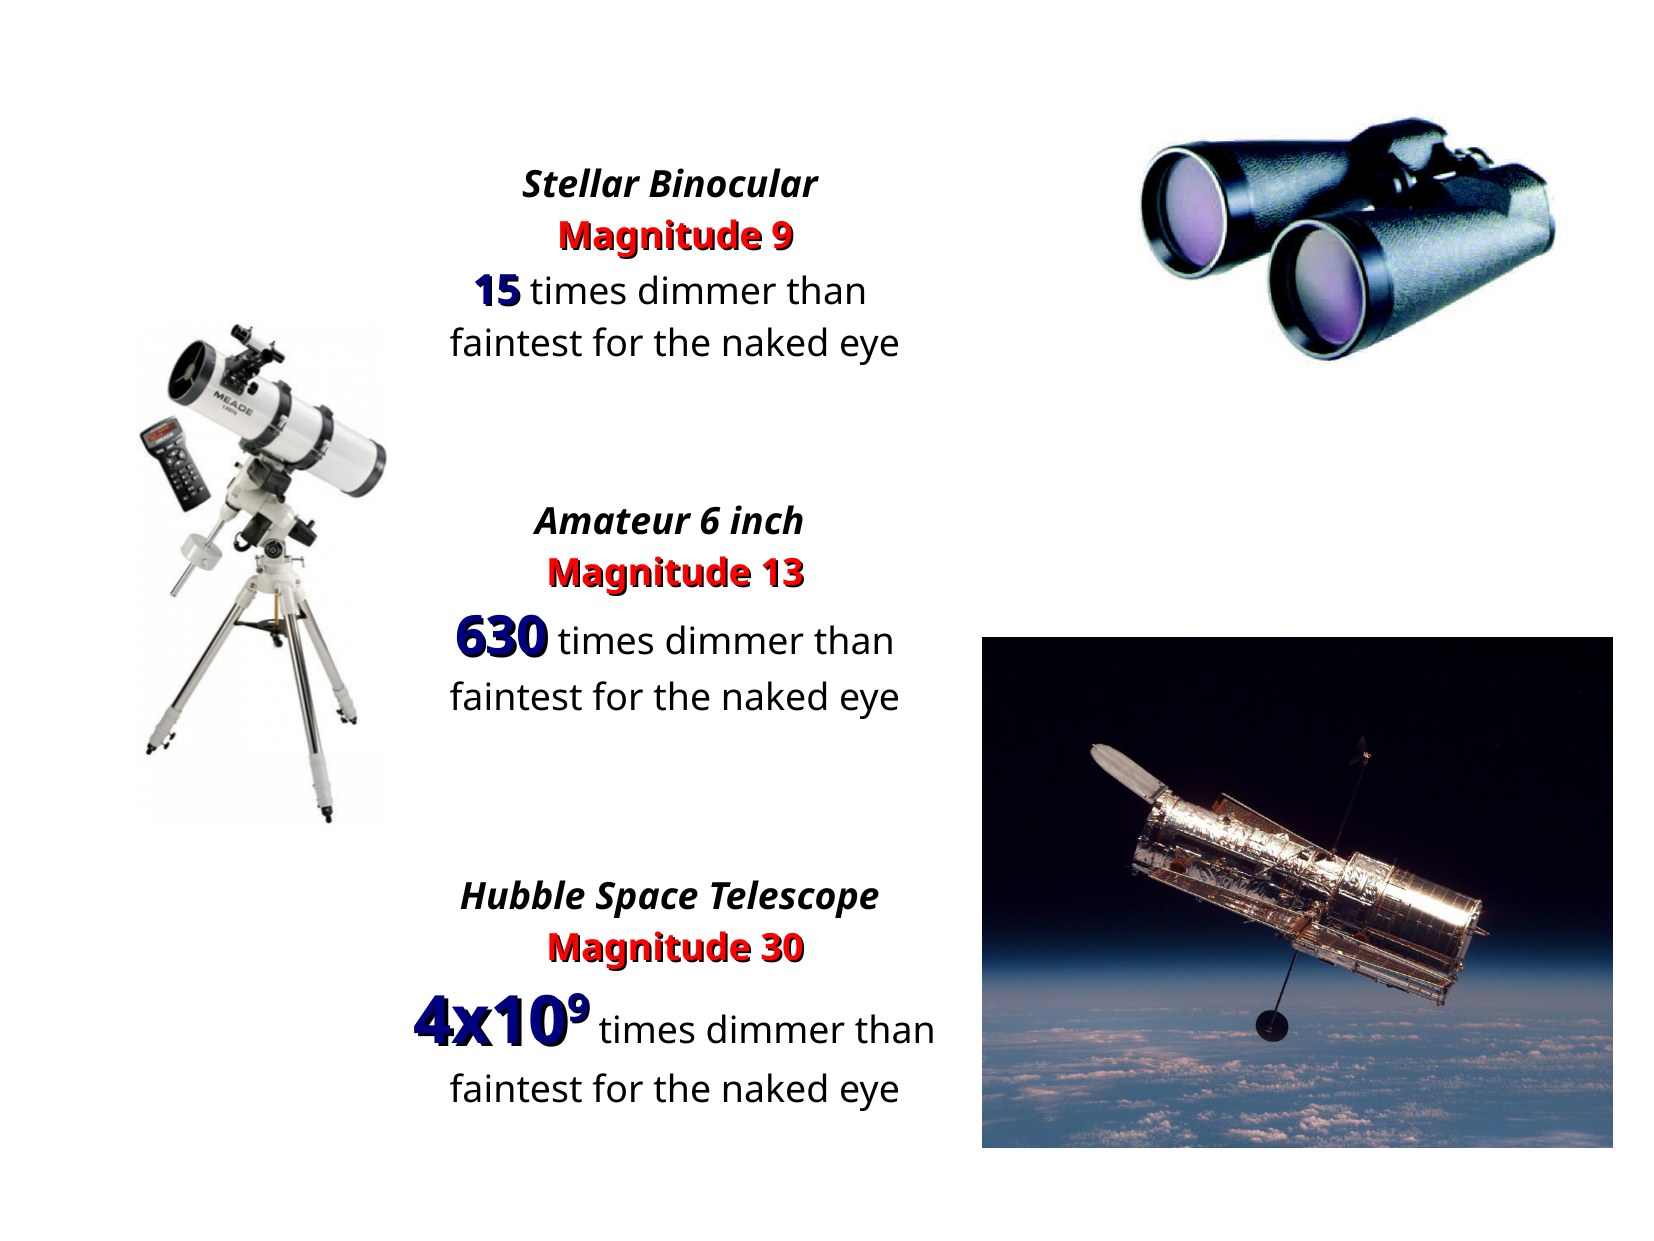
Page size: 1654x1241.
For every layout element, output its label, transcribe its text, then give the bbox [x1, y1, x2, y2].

picture [982, 637, 1613, 1148]
text_box Amateur 6 inch Magnitude 13 630 times dimmer than faintest for the naked eye [412, 487, 938, 735]
text_box Stellar Binocular Magnitude 9 15 times dimmer than faintest for the naked eye [412, 150, 938, 433]
text_box Hubble Space Telescope Magnitude 30 4x109 times dimmer than faintest for the naked eye [375, 862, 976, 1232]
picture [1125, 98, 1568, 376]
picture [0, 323, 638, 826]
